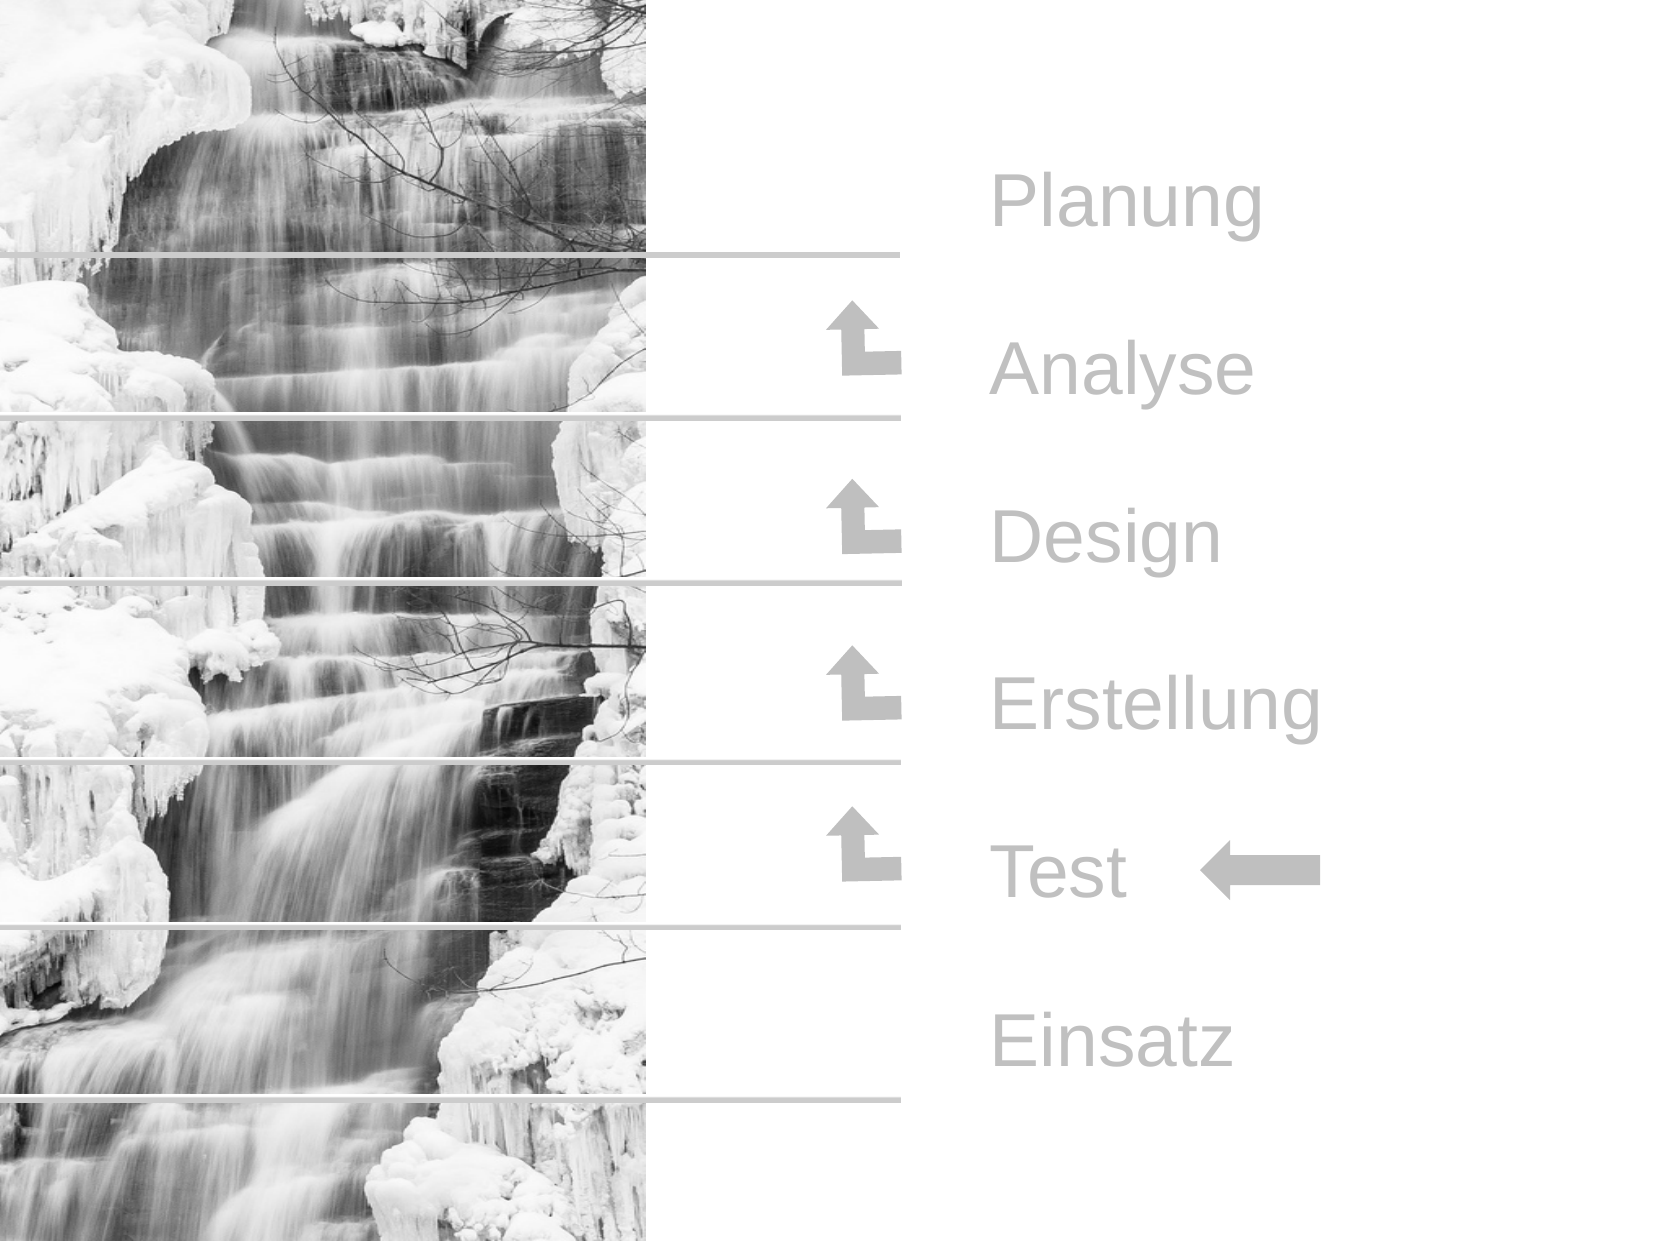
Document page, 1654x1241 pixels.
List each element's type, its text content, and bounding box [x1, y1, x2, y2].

picture [0, 258, 902, 1241]
text_box [826, 478, 902, 555]
text_box [1200, 840, 1321, 901]
text_box [826, 645, 902, 721]
text_box [826, 806, 902, 882]
text_box [826, 300, 902, 376]
picture [0, 0, 646, 252]
text_box Planung Analyse Design Erstellung Test Einsatz [975, 150, 1476, 1090]
